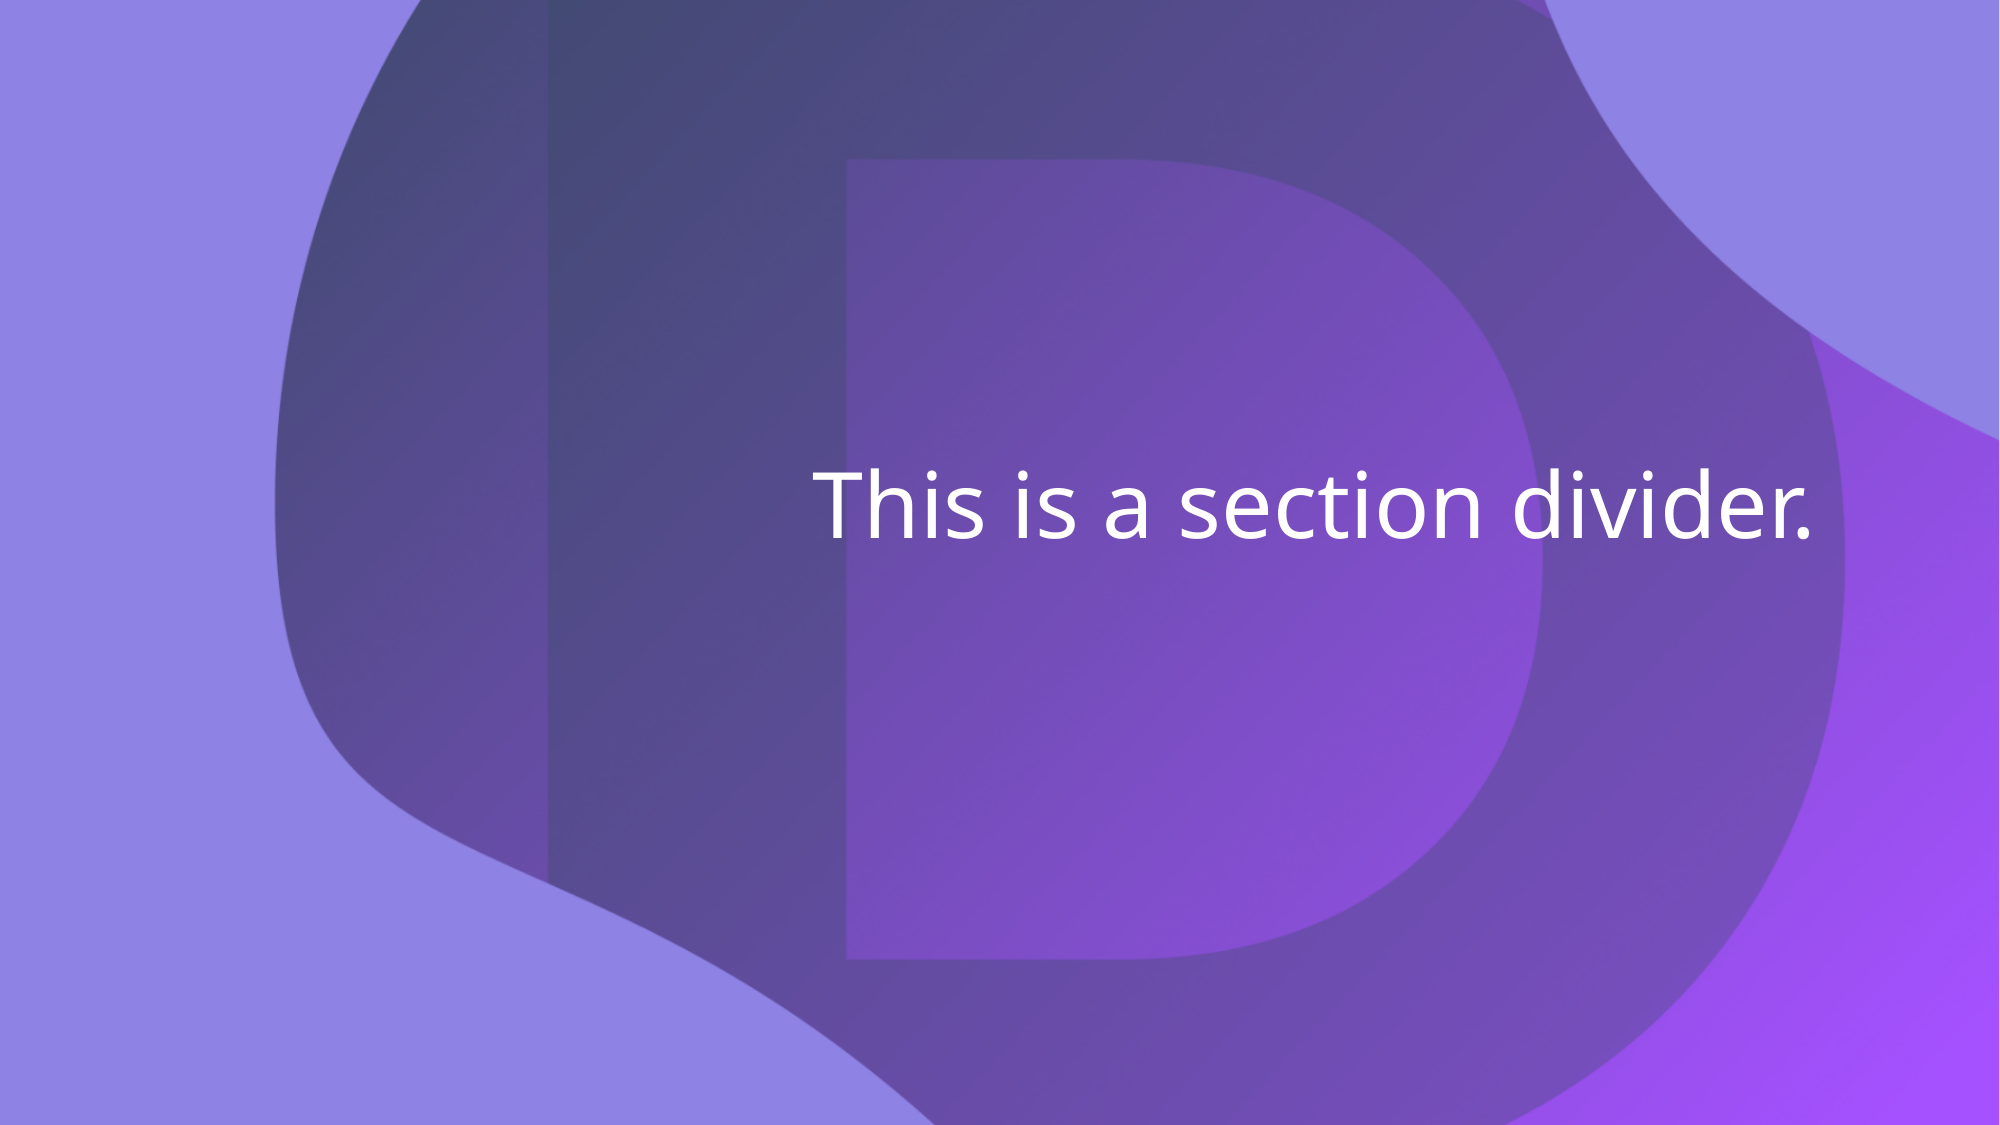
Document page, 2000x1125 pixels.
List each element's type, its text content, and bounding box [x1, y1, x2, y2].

title This is a section divider. [628, 354, 1818, 652]
picture [0, 0, 2000, 1125]
